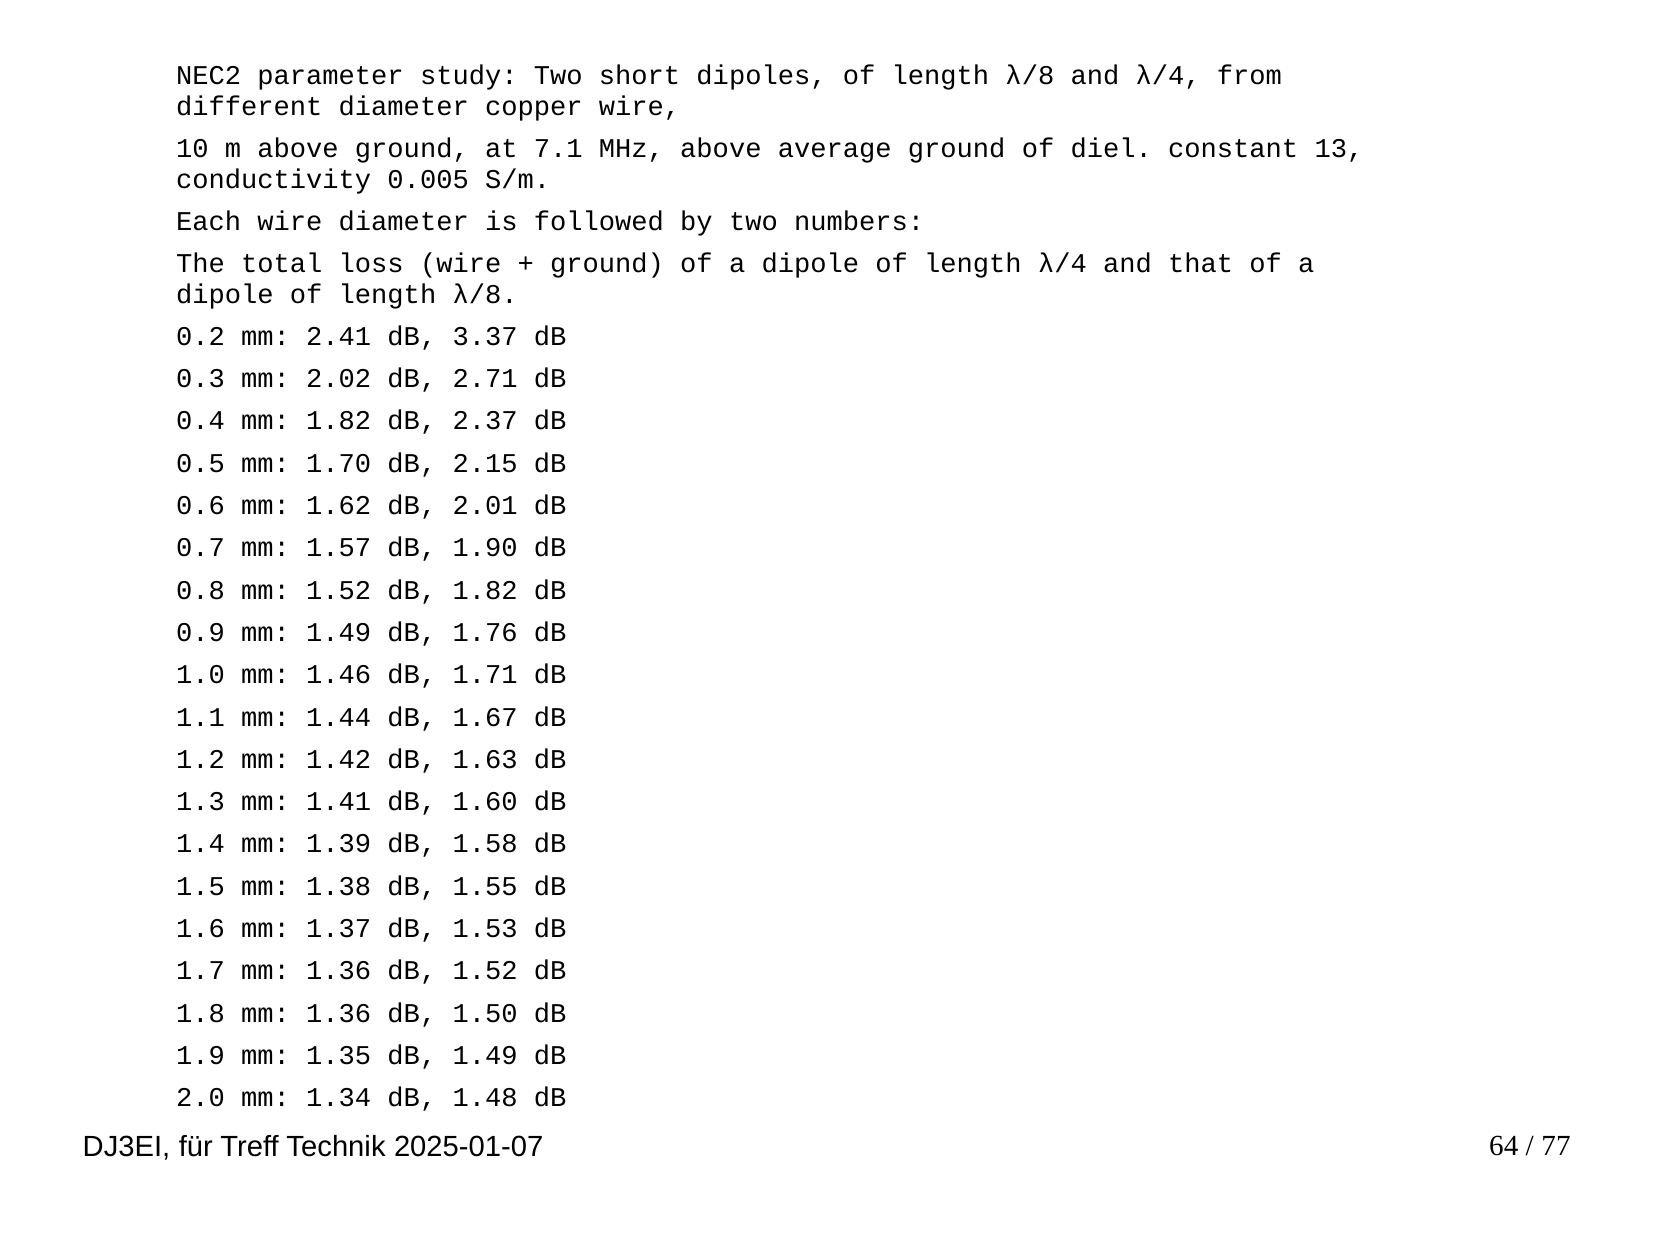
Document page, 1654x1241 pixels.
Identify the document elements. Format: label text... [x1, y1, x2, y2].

text_box NEC2 parameter study: Two short dipoles, of length λ/8 and λ/4, from different diameter copper wire, 10 m above ground, at 7.1 MHz, above average ground of diel. constant 13, conductivity 0.005 S/m. Each wire diameter is followed by two numbers: The total loss (wire + ground) of a dipole of length λ/4 and that of a dipole of length λ/8. 0.2 mm: 2.41 dB, 3.37 dB 0.3 mm: 2.02 dB, 2.71 dB 0.4 mm: 1.82 dB, 2.37 dB 0.5 mm: 1.70 dB, 2.15 dB 0.6 mm: 1.62 dB, 2.01 dB 0.7 mm: 1.57 dB, 1.90 dB 0.8 mm: 1.52 dB, 1.82 dB 0.9 mm: 1.49 dB, 1.76 dB 1.0 mm: 1.46 dB, 1.71 dB 1.1 mm: 1.44 dB, 1.67 dB 1.2 mm: 1.42 dB, 1.63 dB 1.3 mm: 1.41 dB, 1.60 dB 1.4 mm: 1.39 dB, 1.58 dB 1.5 mm: 1.38 dB, 1.55 dB 1.6 mm: 1.37 dB, 1.53 dB 1.7 mm: 1.36 dB, 1.52 dB 1.8 mm: 1.36 dB, 1.50 dB 1.9 mm: 1.35 dB, 1.49 dB 2.0 mm: 1.34 dB, 1.48 dB [161, 55, 1441, 1123]
